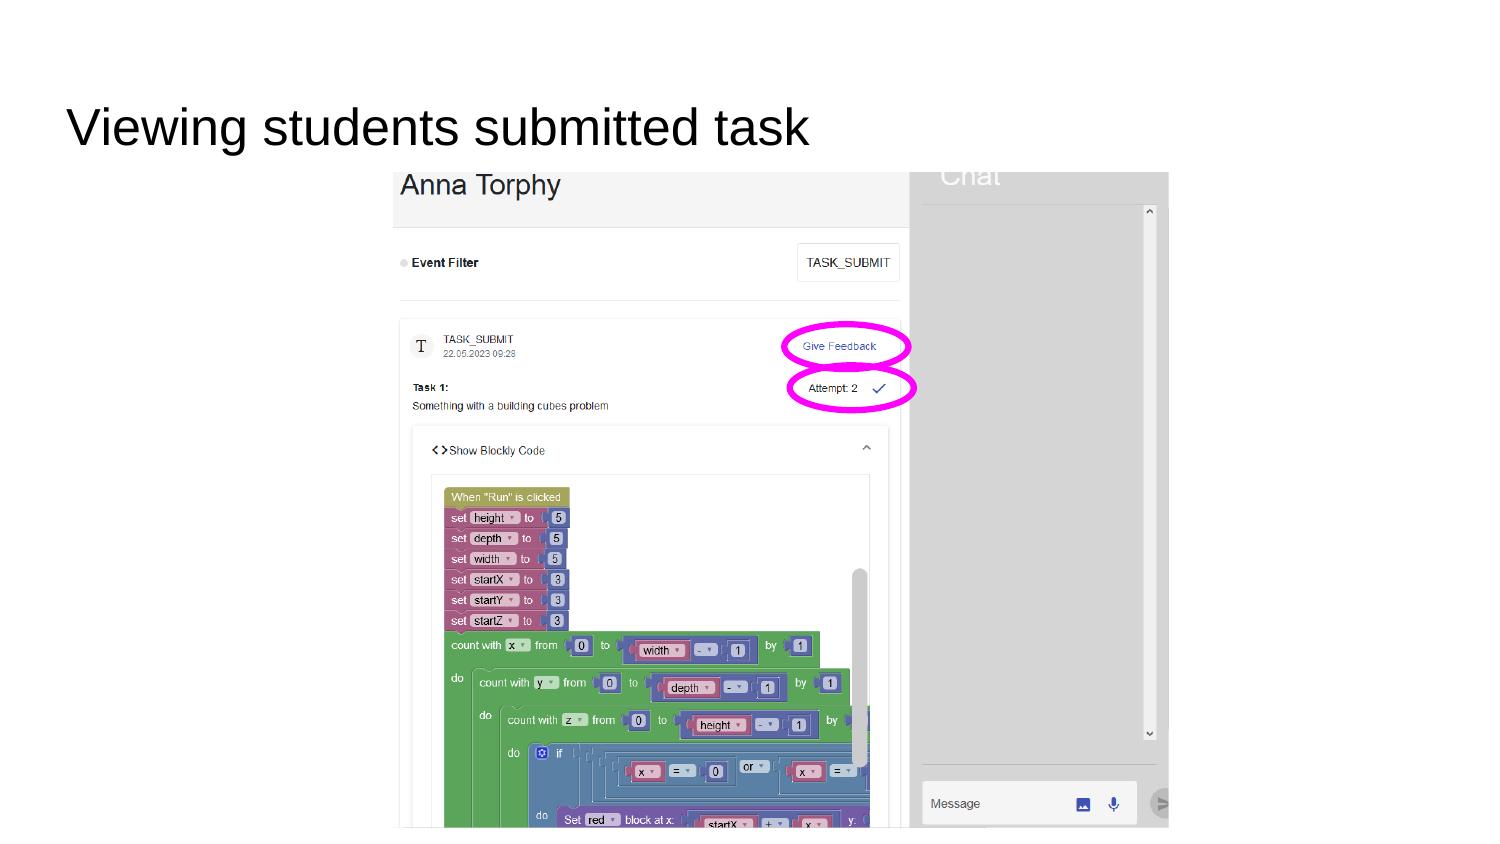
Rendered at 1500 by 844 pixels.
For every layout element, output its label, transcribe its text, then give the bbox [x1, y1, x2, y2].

title Viewing students submitted task [51, 78, 1449, 173]
picture [393, 172, 1169, 828]
